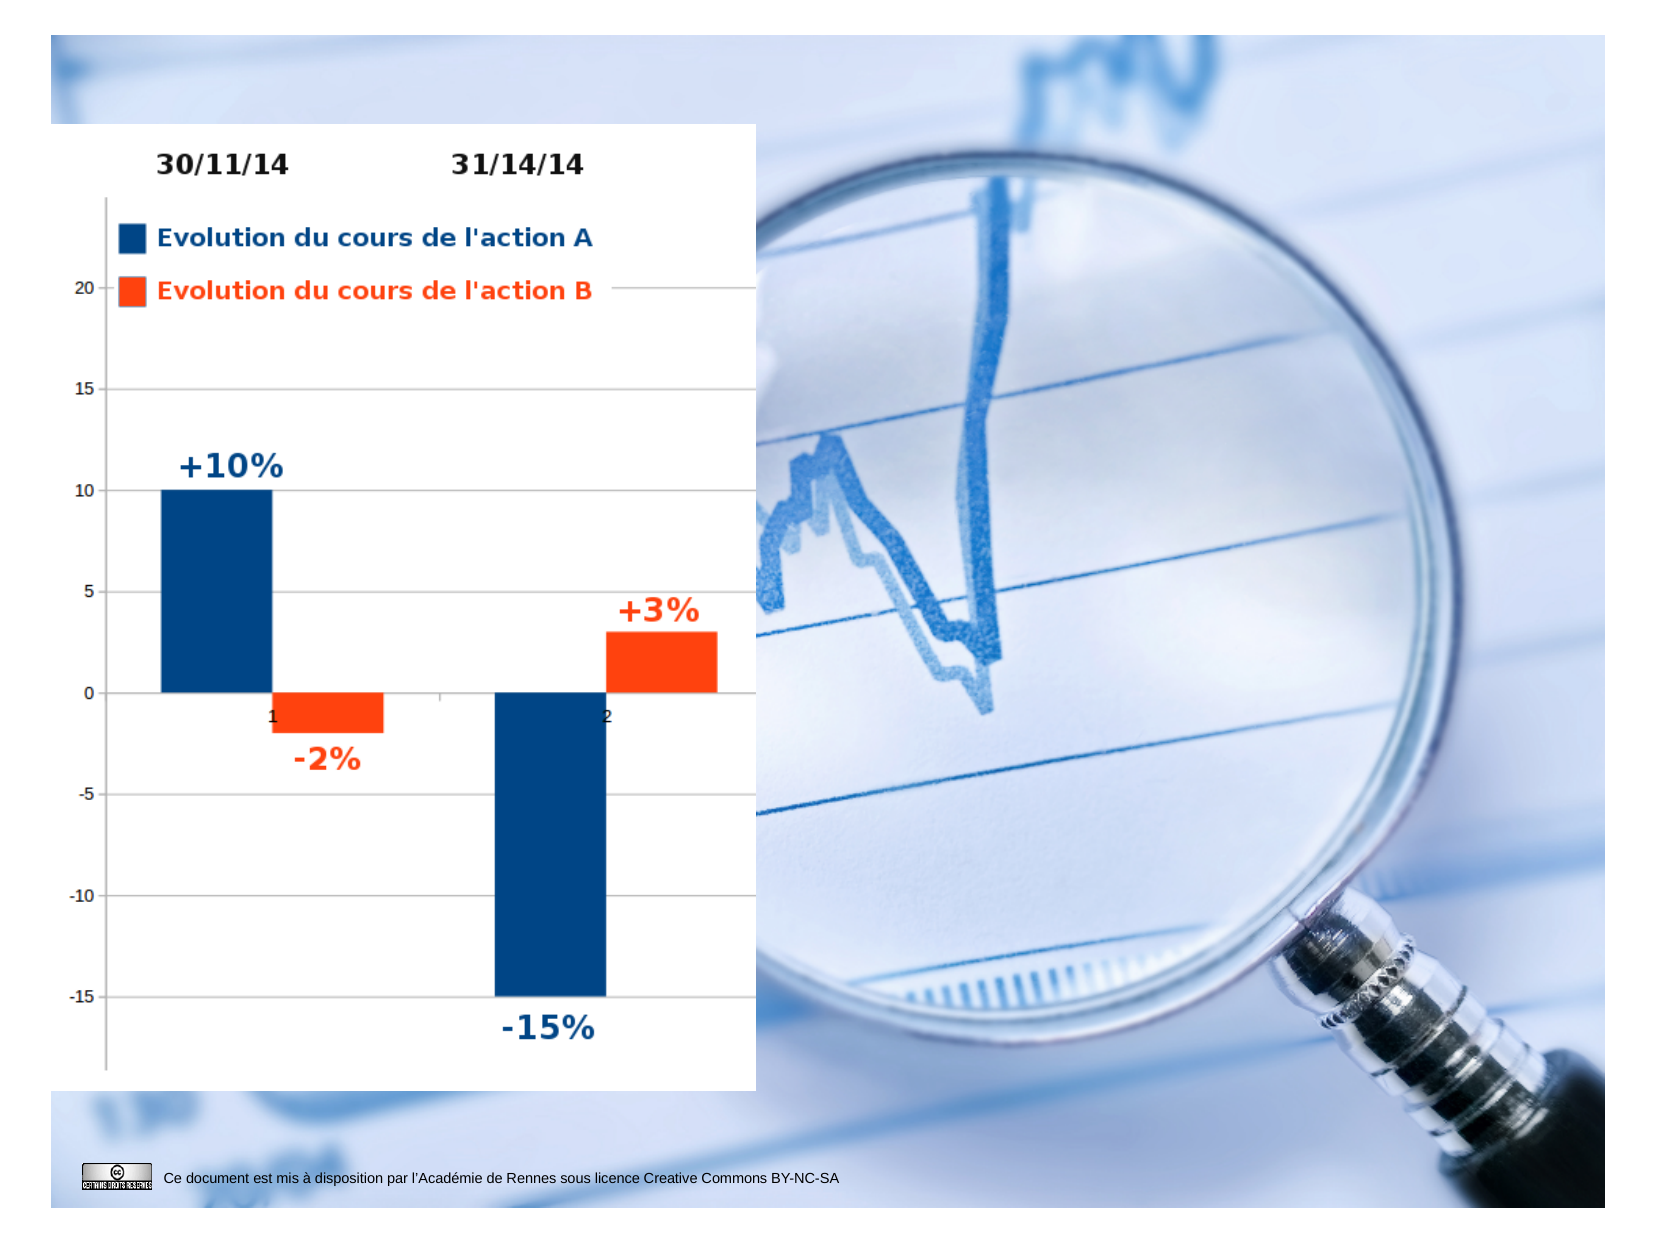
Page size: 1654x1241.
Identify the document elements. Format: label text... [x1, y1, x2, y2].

picture [49, 35, 1605, 1208]
text_box Ce document est mis à disposition par l’Académie de Rennes sous licence Creative Commons BY-NC-SA [151, 1163, 1028, 1193]
